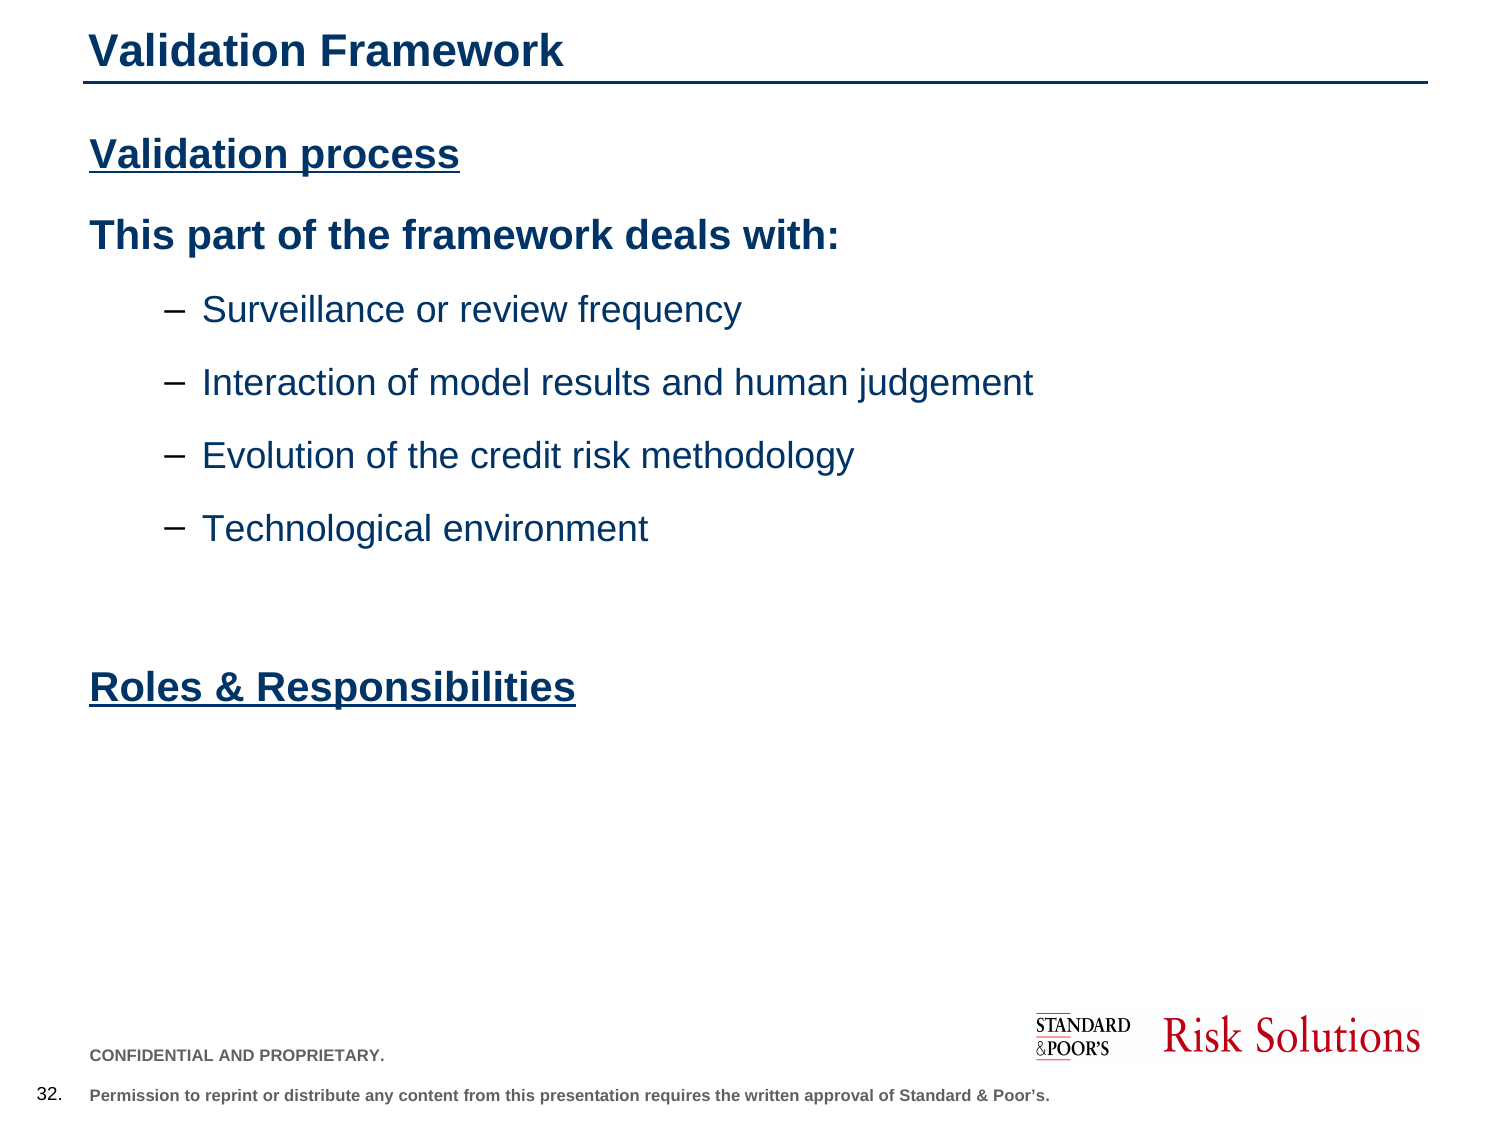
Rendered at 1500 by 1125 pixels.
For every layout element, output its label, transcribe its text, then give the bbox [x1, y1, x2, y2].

picture [1029, 1004, 1424, 1067]
title Validation Framework [73, 8, 1429, 85]
list Validation process This part of the framework deals with: Surveillance or review frequency Interaction of model results and human judgement Evolution of the credit risk methodology Technological environment Roles & Responsibilities [74, 109, 1426, 961]
